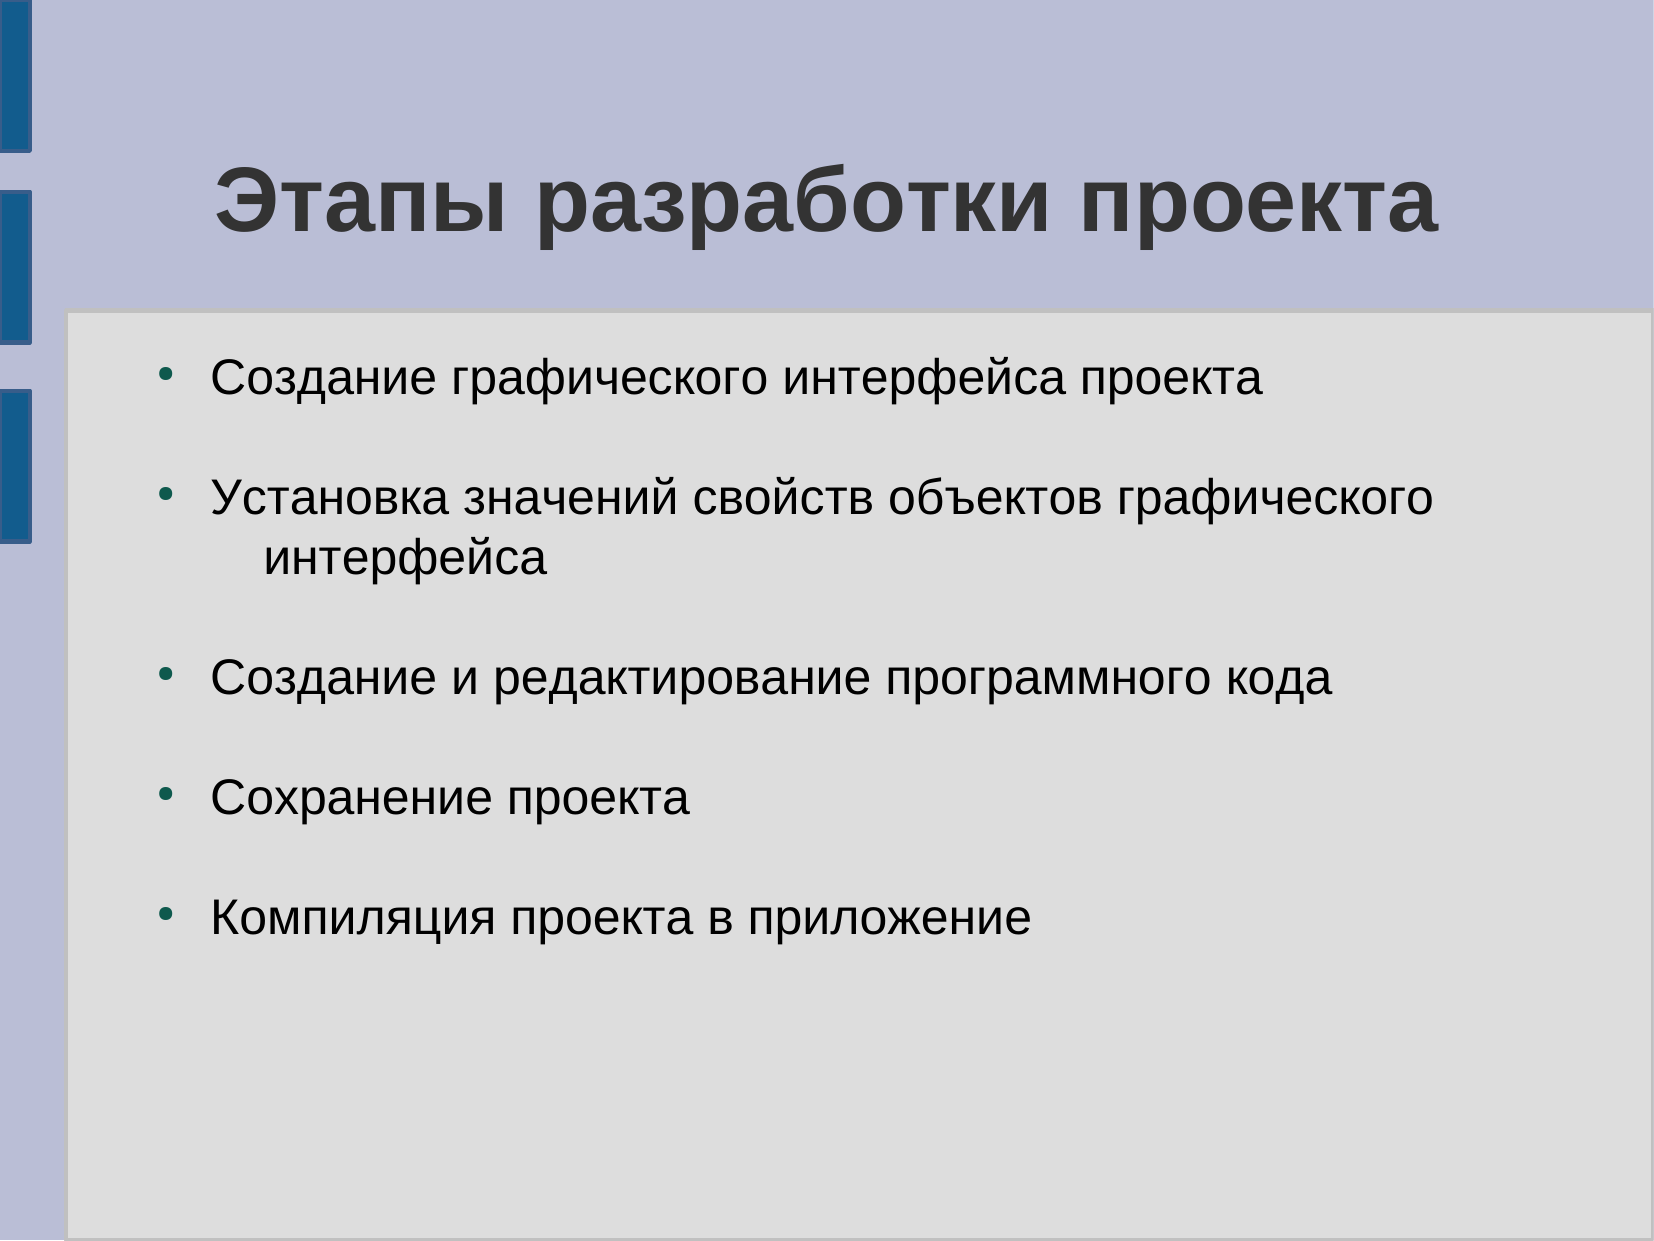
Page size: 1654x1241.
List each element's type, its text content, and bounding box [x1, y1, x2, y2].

list Создание графического интерфейса проекта Установка значений свойств объектов графического интерфейса Создание и редактирование программного кода Сохранение проекта Компиляция проекта в приложение [121, 344, 1534, 1112]
title Этапы разработки проекта [121, 87, 1534, 302]
